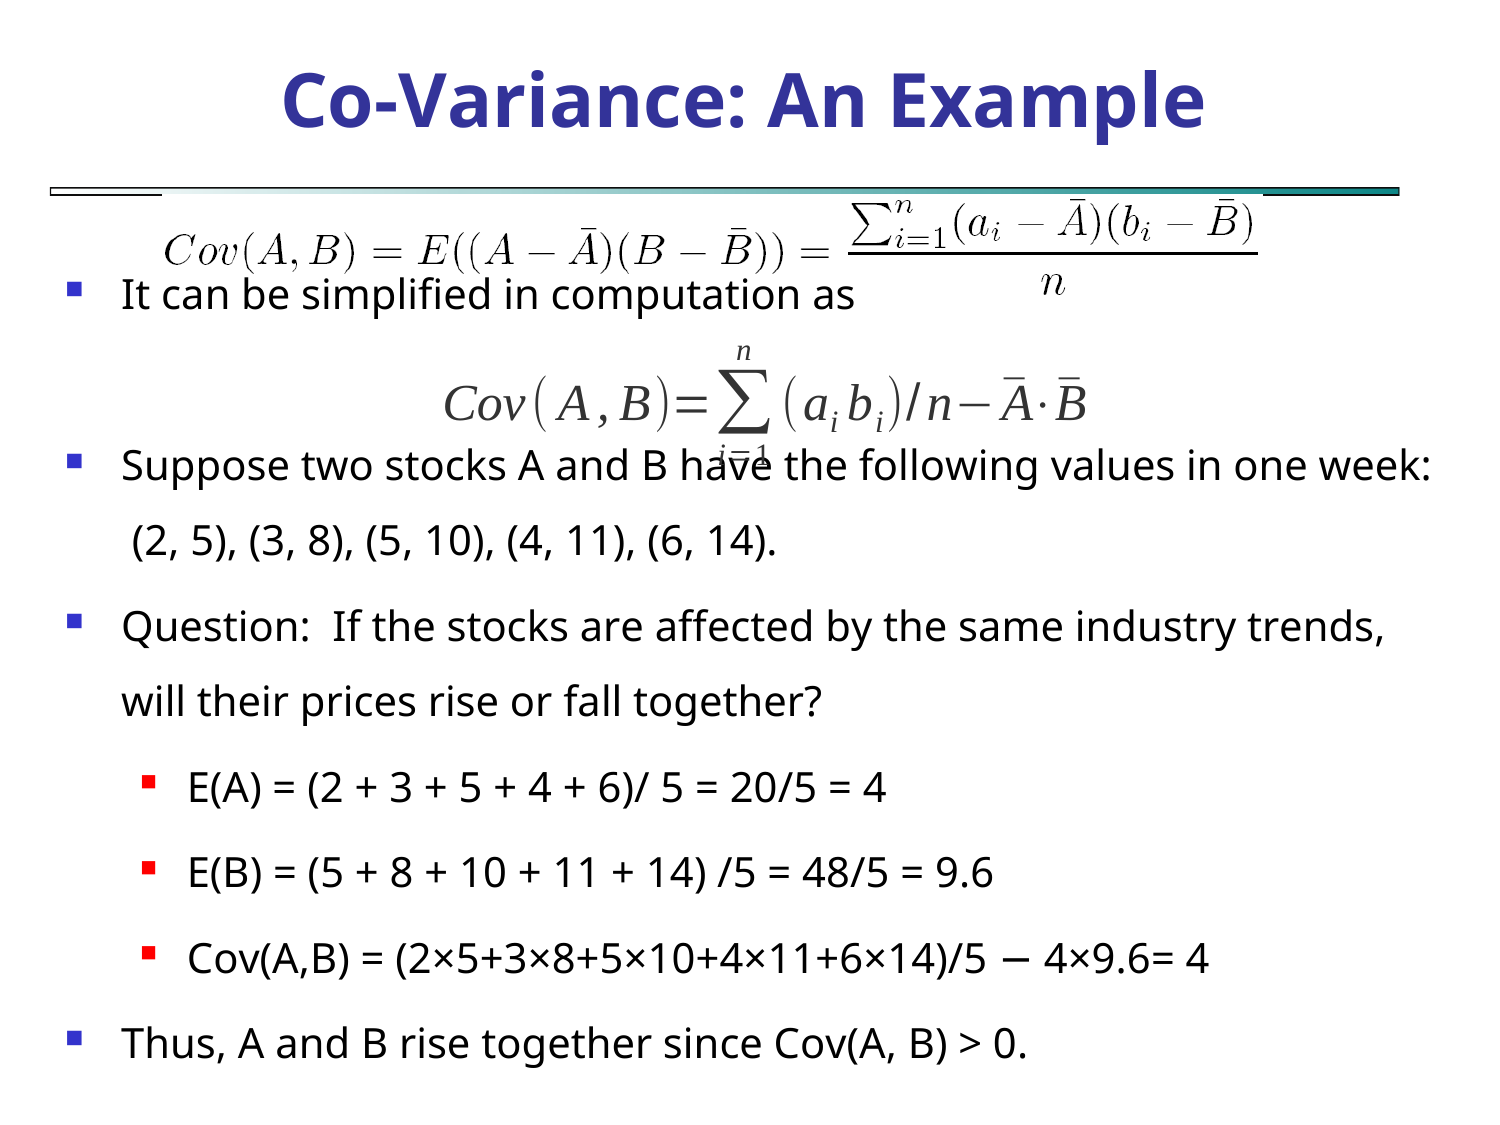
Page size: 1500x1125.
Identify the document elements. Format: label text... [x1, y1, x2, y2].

list It can be simplified in computation as Suppose two stocks A and B have the following values in one week: (2, 5), (3, 8), (5, 10), (4, 11), (6, 14). Question: If the stocks are affected by the same industry trends, will their prices rise or fall together? E(A) = (2 + 3 + 5 + 4 + 6)/ 5 = 20/5 = 4 E(B) = (5 + 8 + 10 + 11 + 14) /5 = 48/5 = 9.6 Cov(A,B) = (2×5+3×8+5×10+4×11+6×14)/5 − 4×9.6= 4 Thus, A and B rise together since Cov(A, B) > 0. [50, 174, 1450, 1099]
title Co-Variance: An Example [24, 44, 1463, 150]
chart [436, 332, 1094, 473]
